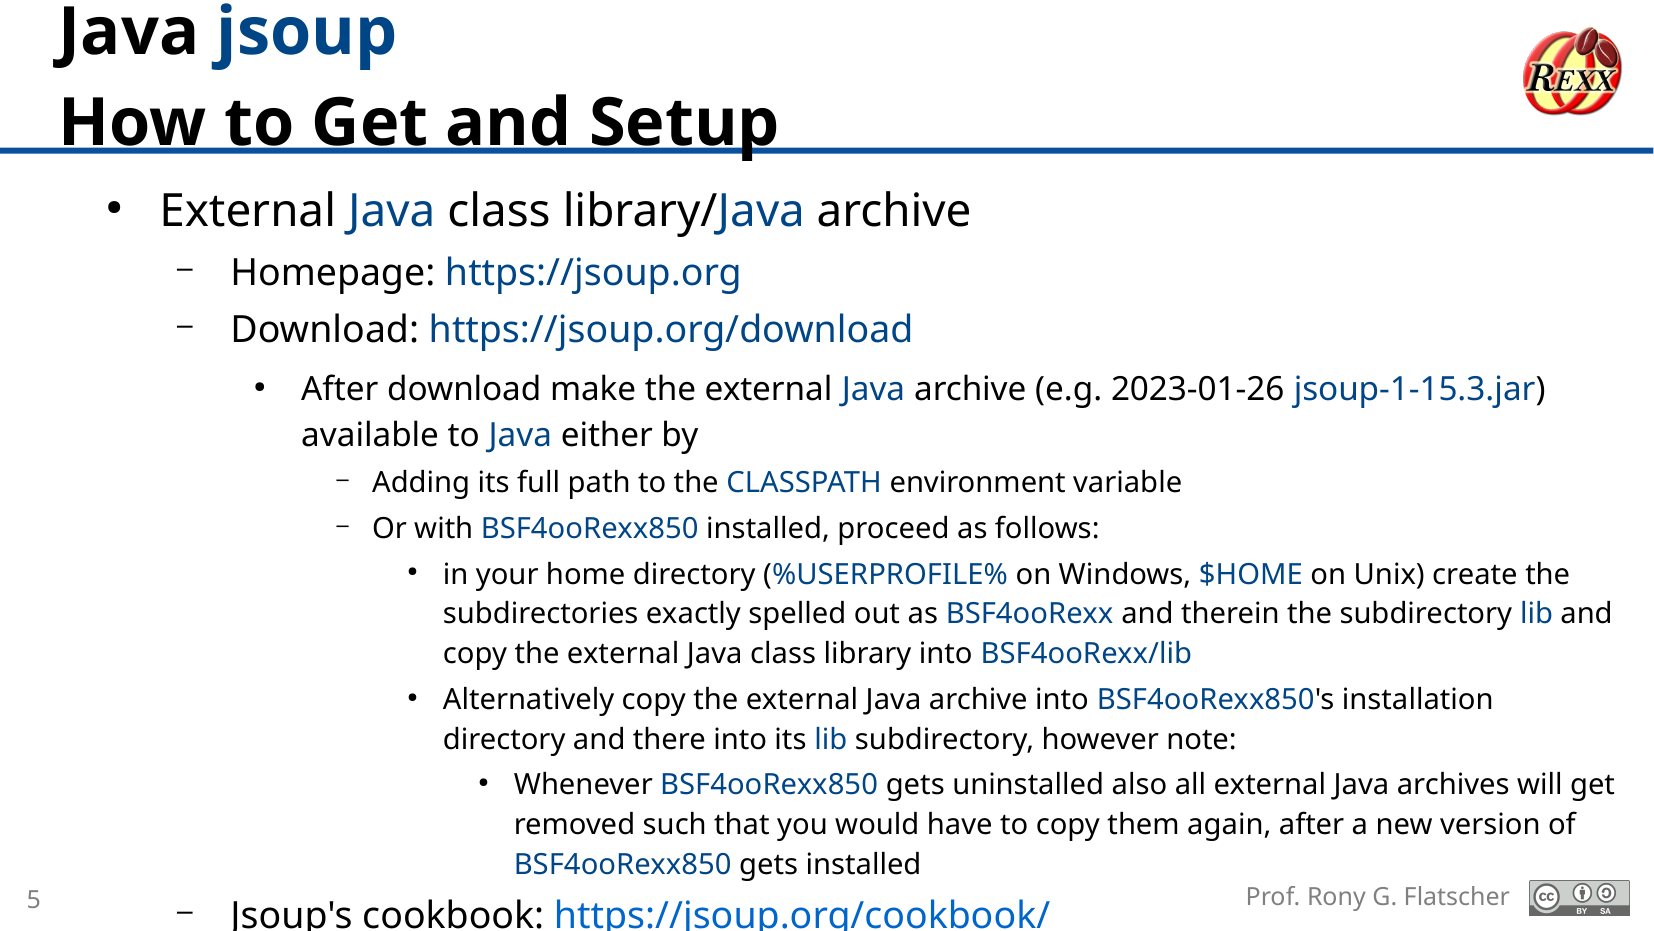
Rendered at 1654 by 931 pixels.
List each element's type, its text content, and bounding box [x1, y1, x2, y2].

title Java jsoup How to Get and Setup [0, 0, 1625, 161]
list External Java class library/Java archive Homepage: https://jsoup.org Download: https://jsoup.org/download After download make the external Java archive (e.g. 2023-01-26 jsoup-1-15.3.jar) available to Java either by Adding its full path to the CLASSPATH environment variable Or with BSF4ooRexx850 installed, proceed as follows: in your home directory (%USERPROFILE% on Windows, $HOME on Unix) create the subdirectories exactly spelled out as BSF4ooRexx and therein the subdirectory lib and copy the external Java class library into BSF4ooRexx/lib Alternatively copy the external Java archive into BSF4ooRexx850's installation directory and there into its lib subdirectory, however note: Whenever BSF4ooRexx850 gets uninstalled also all external Java archives will get removed such that you would have to copy them again, after a new version of BSF4ooRexx850 gets installed Jsoup's cookbook: https://jsoup.org/cookbook/ [88, 177, 1623, 857]
